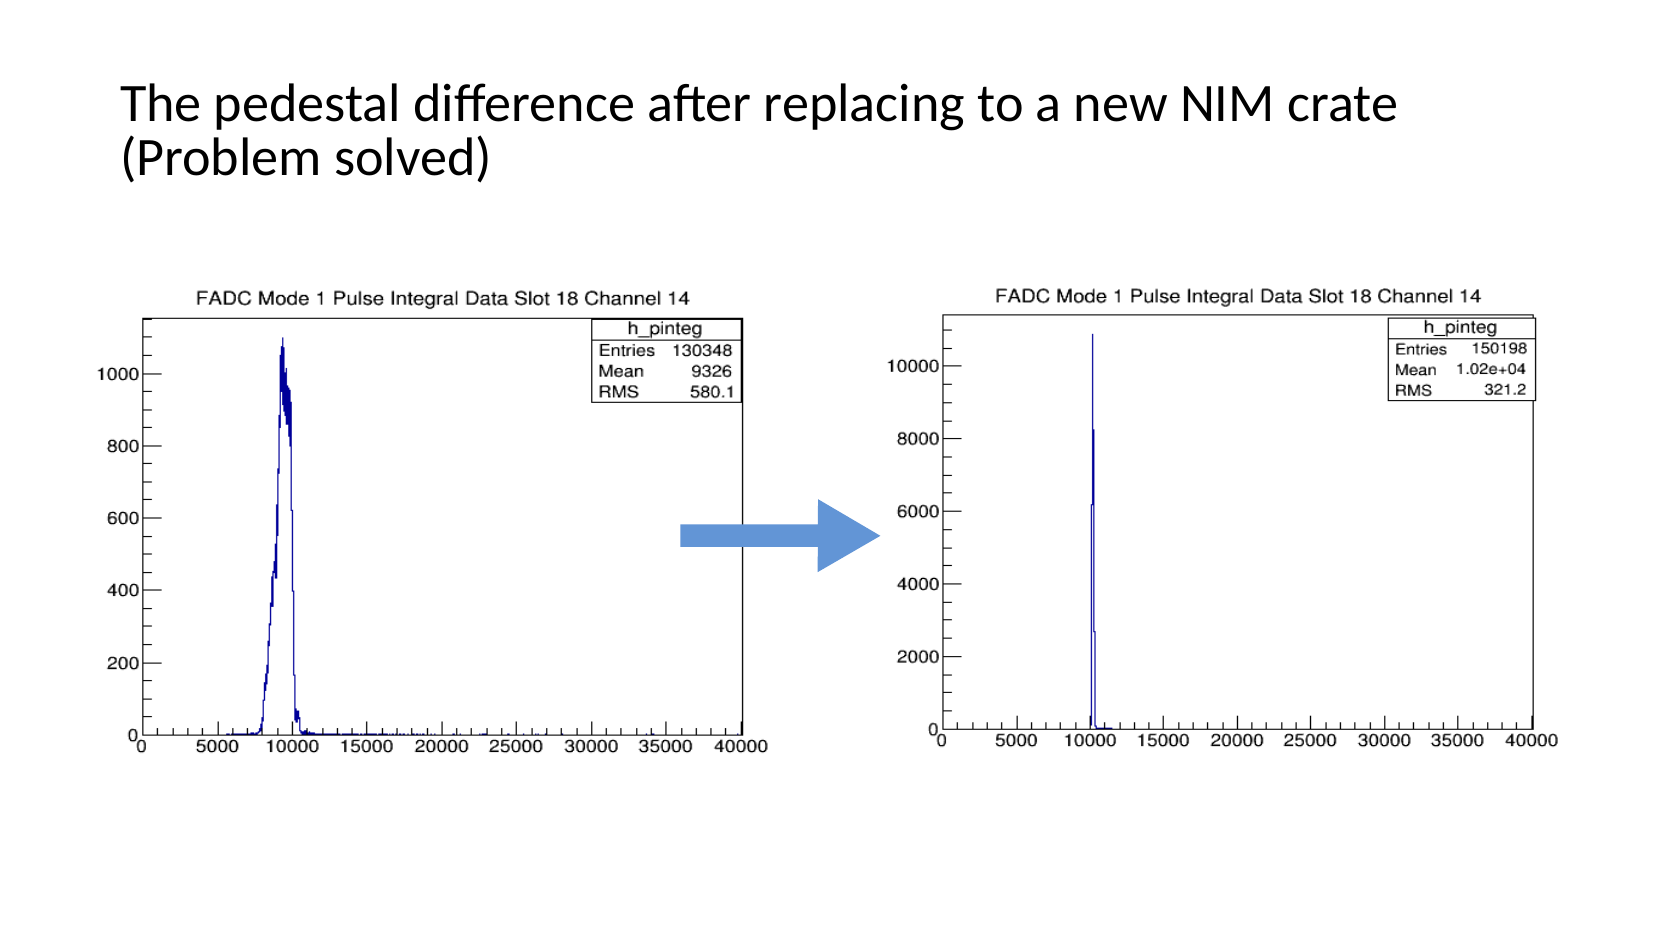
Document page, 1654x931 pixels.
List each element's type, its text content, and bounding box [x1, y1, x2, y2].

picture [90, 284, 1571, 764]
title The pedestal difference after replacing to a new NIM crate (Problem solved) [120, 45, 1576, 226]
